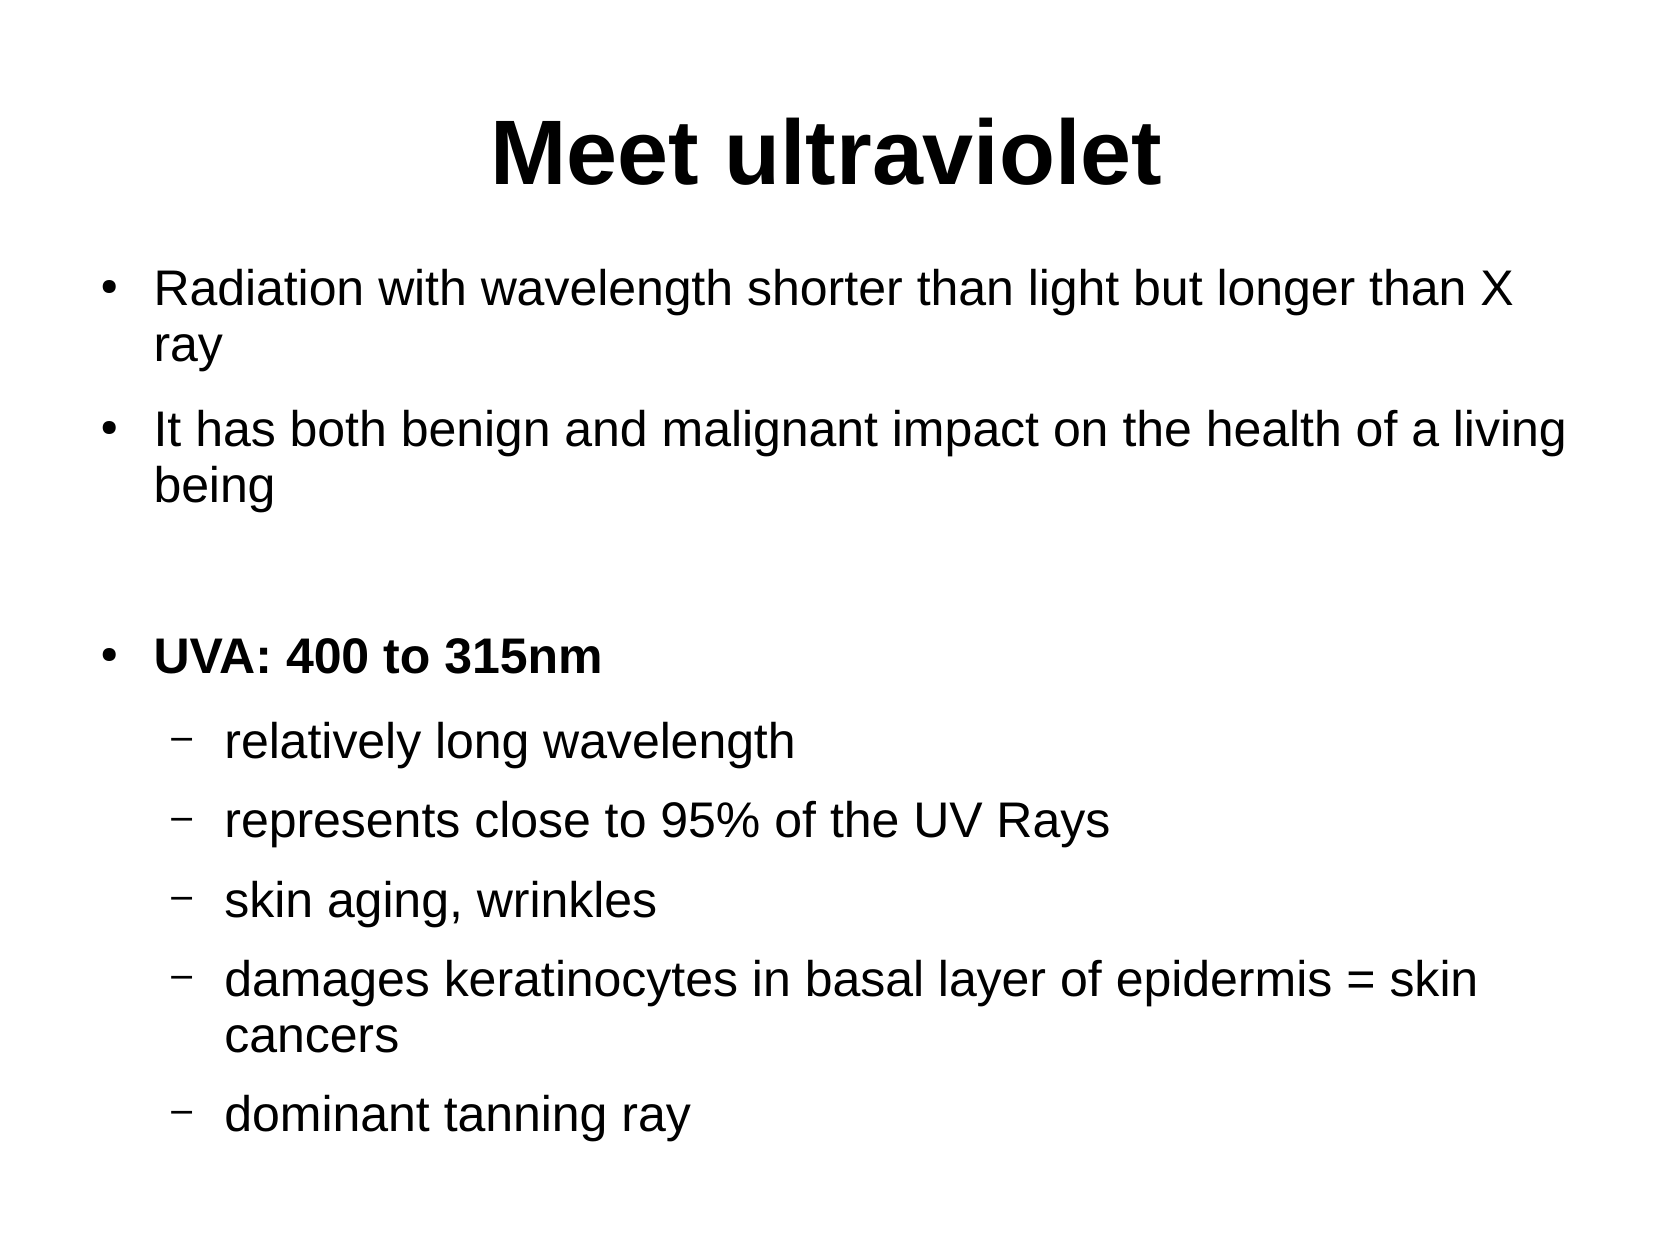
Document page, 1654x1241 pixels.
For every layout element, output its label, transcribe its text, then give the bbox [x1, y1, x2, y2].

list Radiation with wavelength shorter than light but longer than X ray It has both benign and malignant impact on the health of a living being UVA: 400 to 315nm relatively long wavelength represents close to 95% of the UV Rays skin aging, wrinkles damages keratinocytes in basal layer of epidermis = skin cancers dominant tanning ray [82, 260, 1571, 1144]
title Meet ultraviolet [82, 49, 1571, 257]
